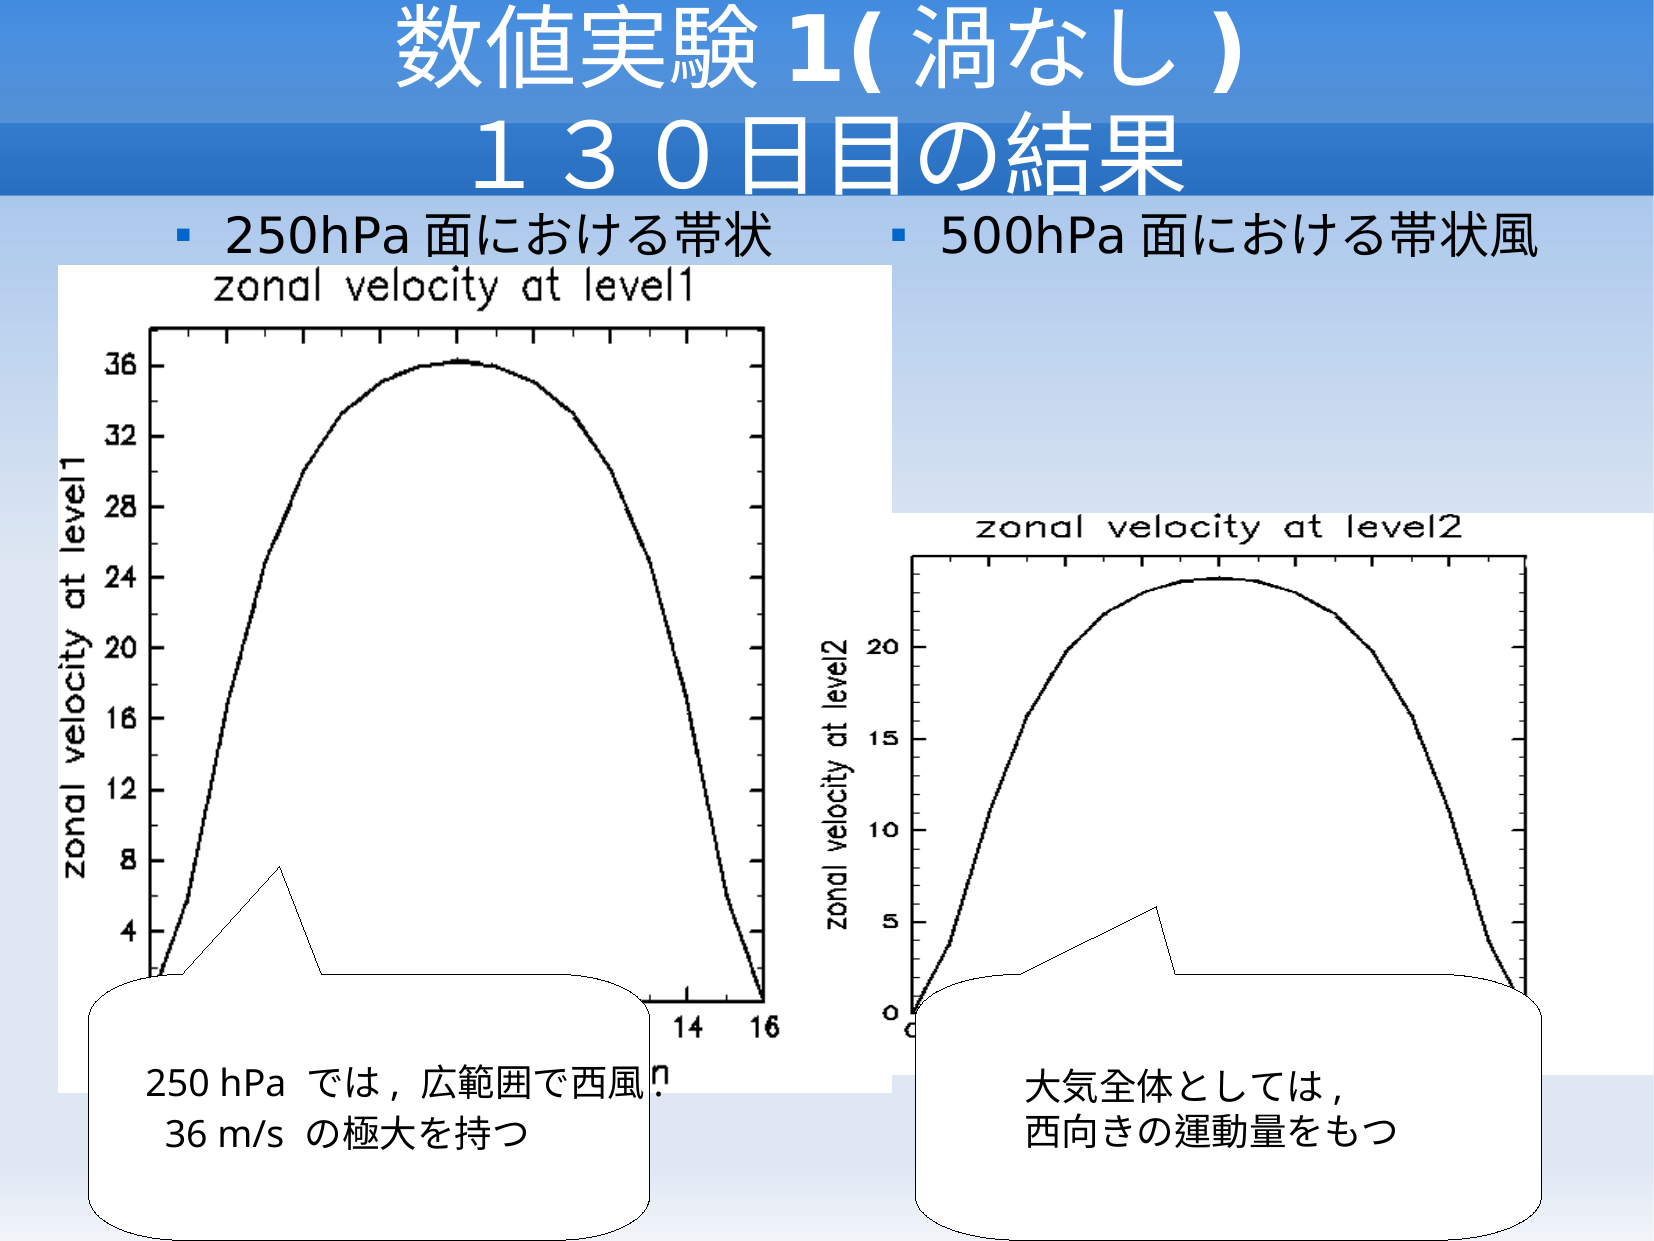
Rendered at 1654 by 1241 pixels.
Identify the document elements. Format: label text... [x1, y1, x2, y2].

title 数値実験1(渦なし) １３０日目の結果 [76, 0, 1565, 211]
picture [0, 0, 1654, 1241]
text_box 250 hPa では, 広範囲で西風. 36 m/s の極大を持つ [88, 866, 650, 1241]
text_box 大気全体としては, 西向きの運動量をもつ [915, 906, 1542, 1241]
list 500hPa面における帯状風 [797, 207, 1636, 1012]
list 250hPa面における帯状風 [82, 207, 797, 265]
